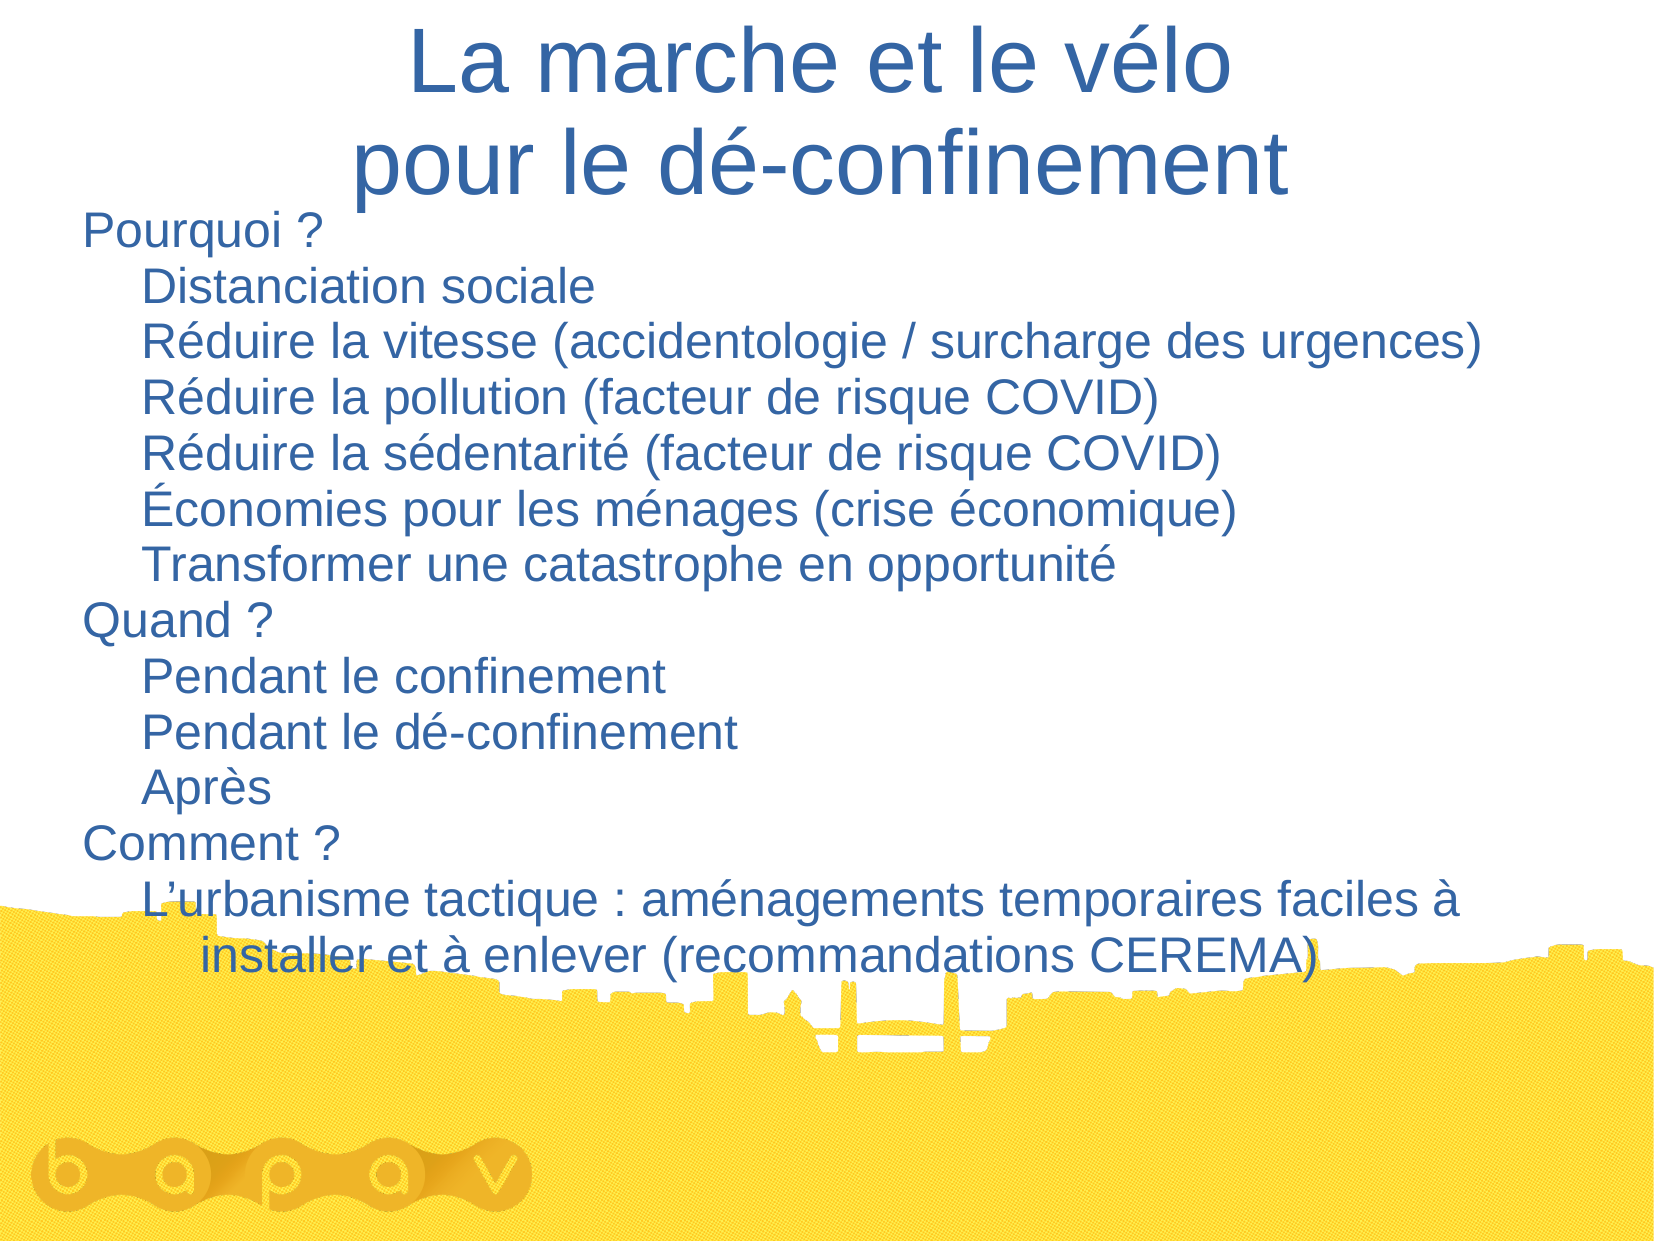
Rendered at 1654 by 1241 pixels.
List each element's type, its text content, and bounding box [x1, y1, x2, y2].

subtitle Pourquoi ? Distanciation sociale Réduire la vitesse (accidentologie / surcharge des urgences) Réduire la pollution (facteur de risque COVID) Réduire la sédentarité (facteur de risque COVID) Économies pour les ménages (crise économique) Transformer une catastrophe en opportunité Quand ? Pendant le confinement Pendant le dé-confinement Après Comment ? L’urbanisme tactique : aménagements temporaires faciles à installer et à enlever (recommandations CEREMA) [82, 202, 1571, 1039]
title La marche et le vélo pour le dé-confinement [318, 8, 1323, 202]
picture [0, 0, 1654, 1241]
